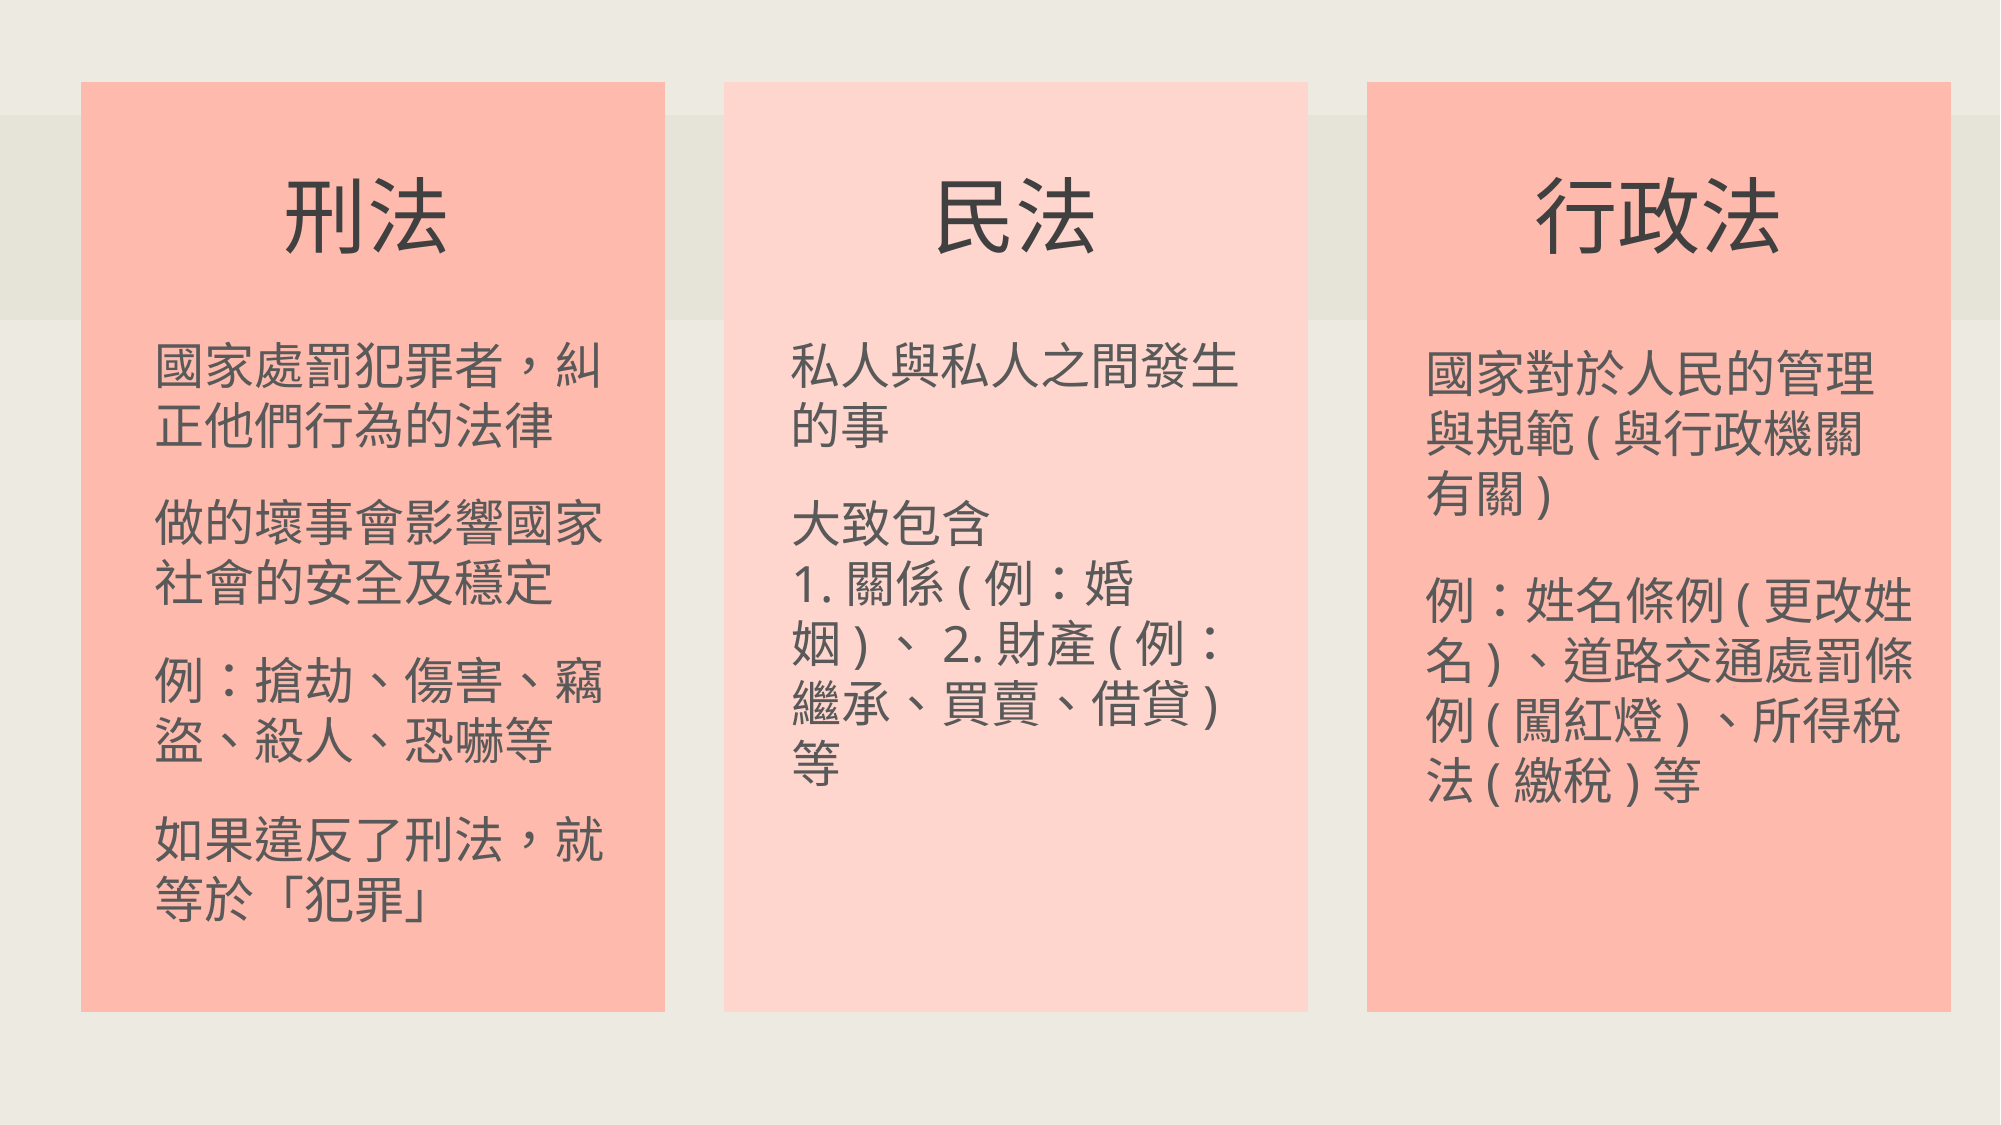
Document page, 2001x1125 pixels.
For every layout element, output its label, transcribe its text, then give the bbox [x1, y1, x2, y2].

text_box 刑法 [116, 156, 619, 273]
text_box [724, 82, 1308, 1012]
text_box 國家處罰犯罪者，糾正他們行為的法律 [139, 327, 640, 464]
text_box 民法 [765, 156, 1267, 273]
text_box 做的壞事會影響國家社會的安全及穩定 [139, 483, 640, 621]
text_box 國家對於人民的管理與規範(與行政機關有關) [1409, 335, 1910, 533]
text_box 行政法 [1408, 156, 1910, 273]
text_box [1367, 82, 1951, 1012]
text_box 如果違反了刑法，就等於「犯罪」 [139, 800, 640, 938]
text_box 大致包含 1.關係(例：婚姻)、2.財產(例：繼承、買賣、借貸)等 [776, 485, 1277, 743]
text_box 例：姓名條例(更改姓名)、道路交通處罰條例(闖紅燈)、所得稅法(繳稅)等 [1409, 561, 1952, 820]
text_box 私人與私人之間發生的事 [775, 327, 1276, 464]
text_box 例：搶劫、傷害、竊盜、殺人、恐嚇等 [139, 642, 640, 779]
text_box [81, 82, 665, 1012]
